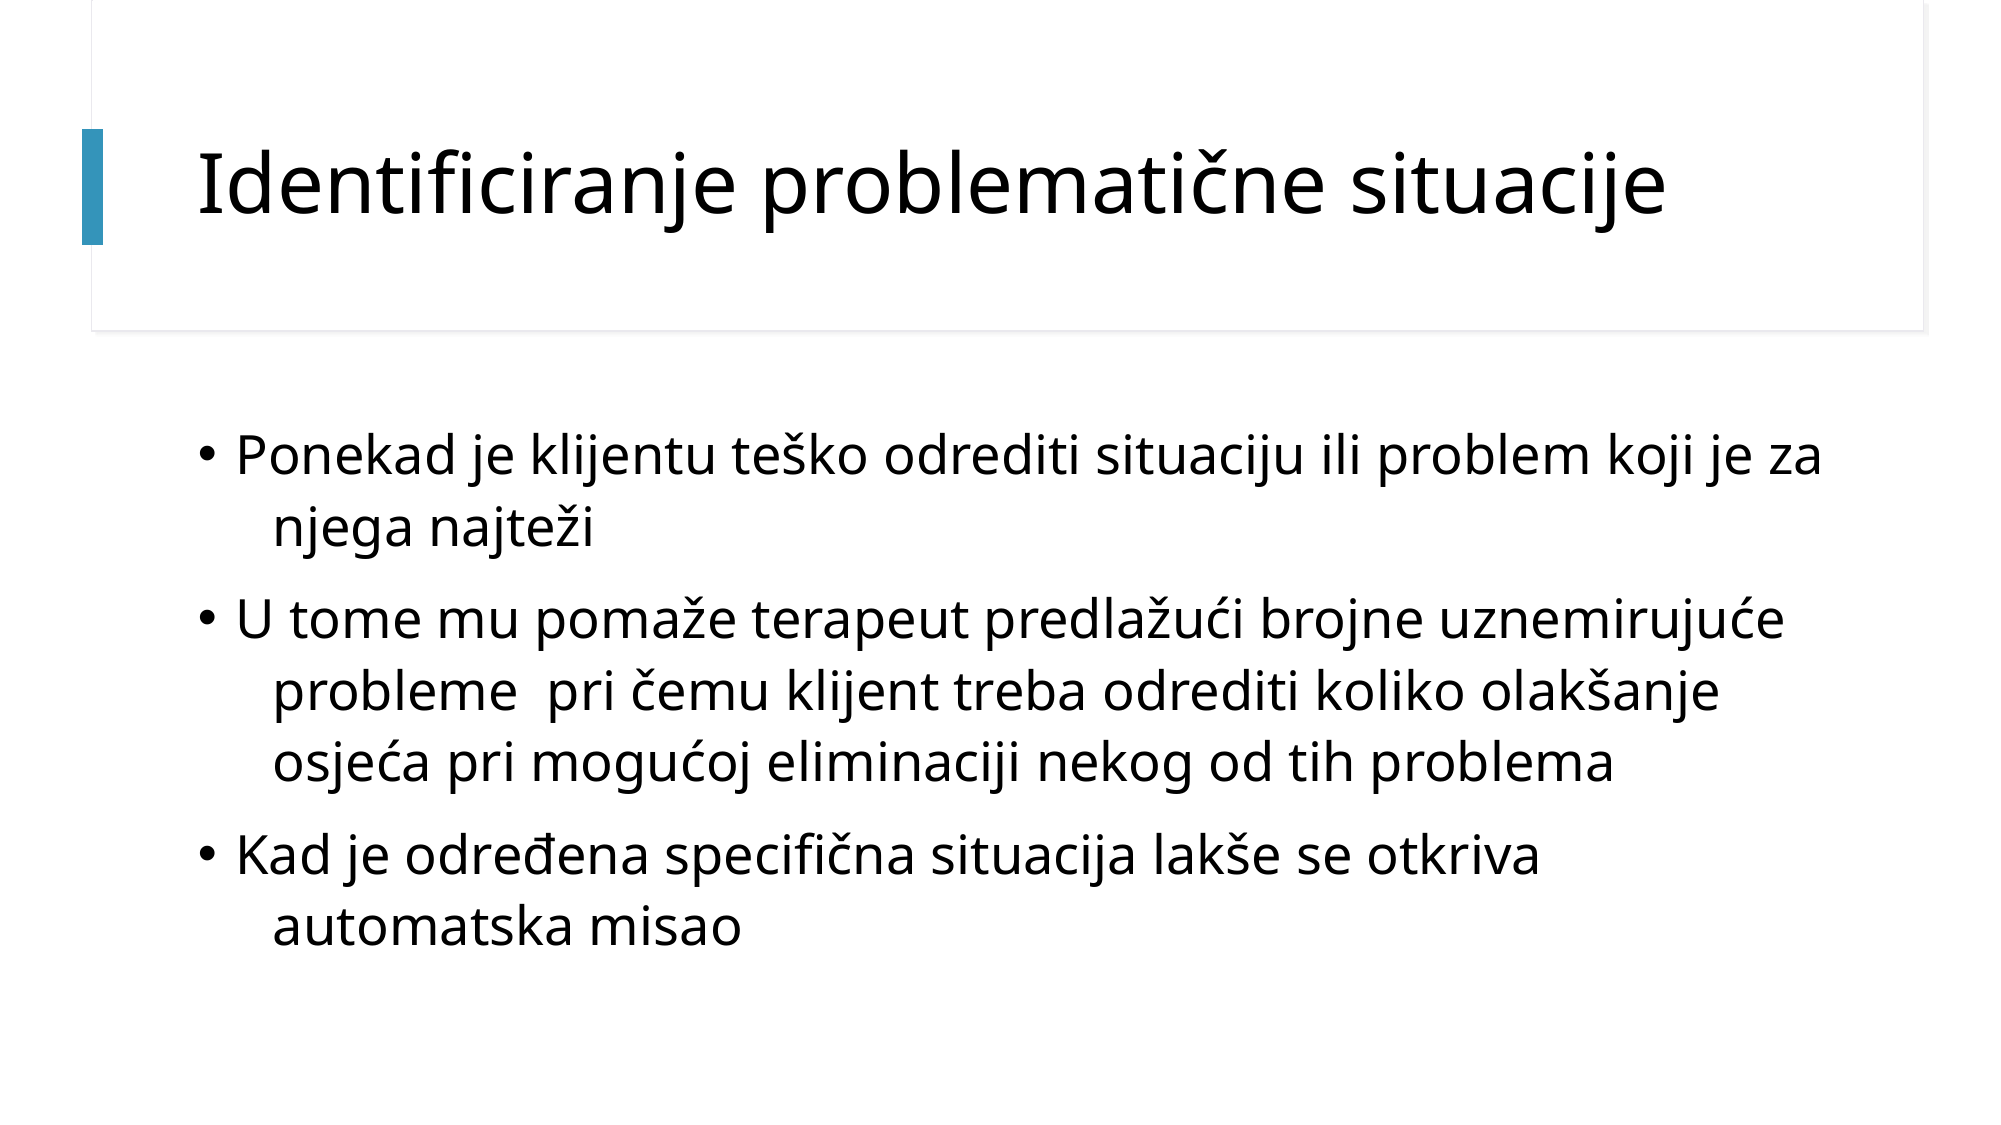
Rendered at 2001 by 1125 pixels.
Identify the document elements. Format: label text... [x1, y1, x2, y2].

list Ponekad je klijentu teško odrediti situaciju ili problem koji je za njega najteži U tome mu pomaže terapeut predlažući brojne uznemirujuće probleme pri čemu klijent treba odrediti koliko olakšanje osjeća pri mogućoj eliminaciji nekog od tih problema Kad je određena specifična situacija lakše se otkriva automatska misao [183, 406, 1852, 1013]
title Identificiranje problematične situacije [183, 90, 1852, 284]
